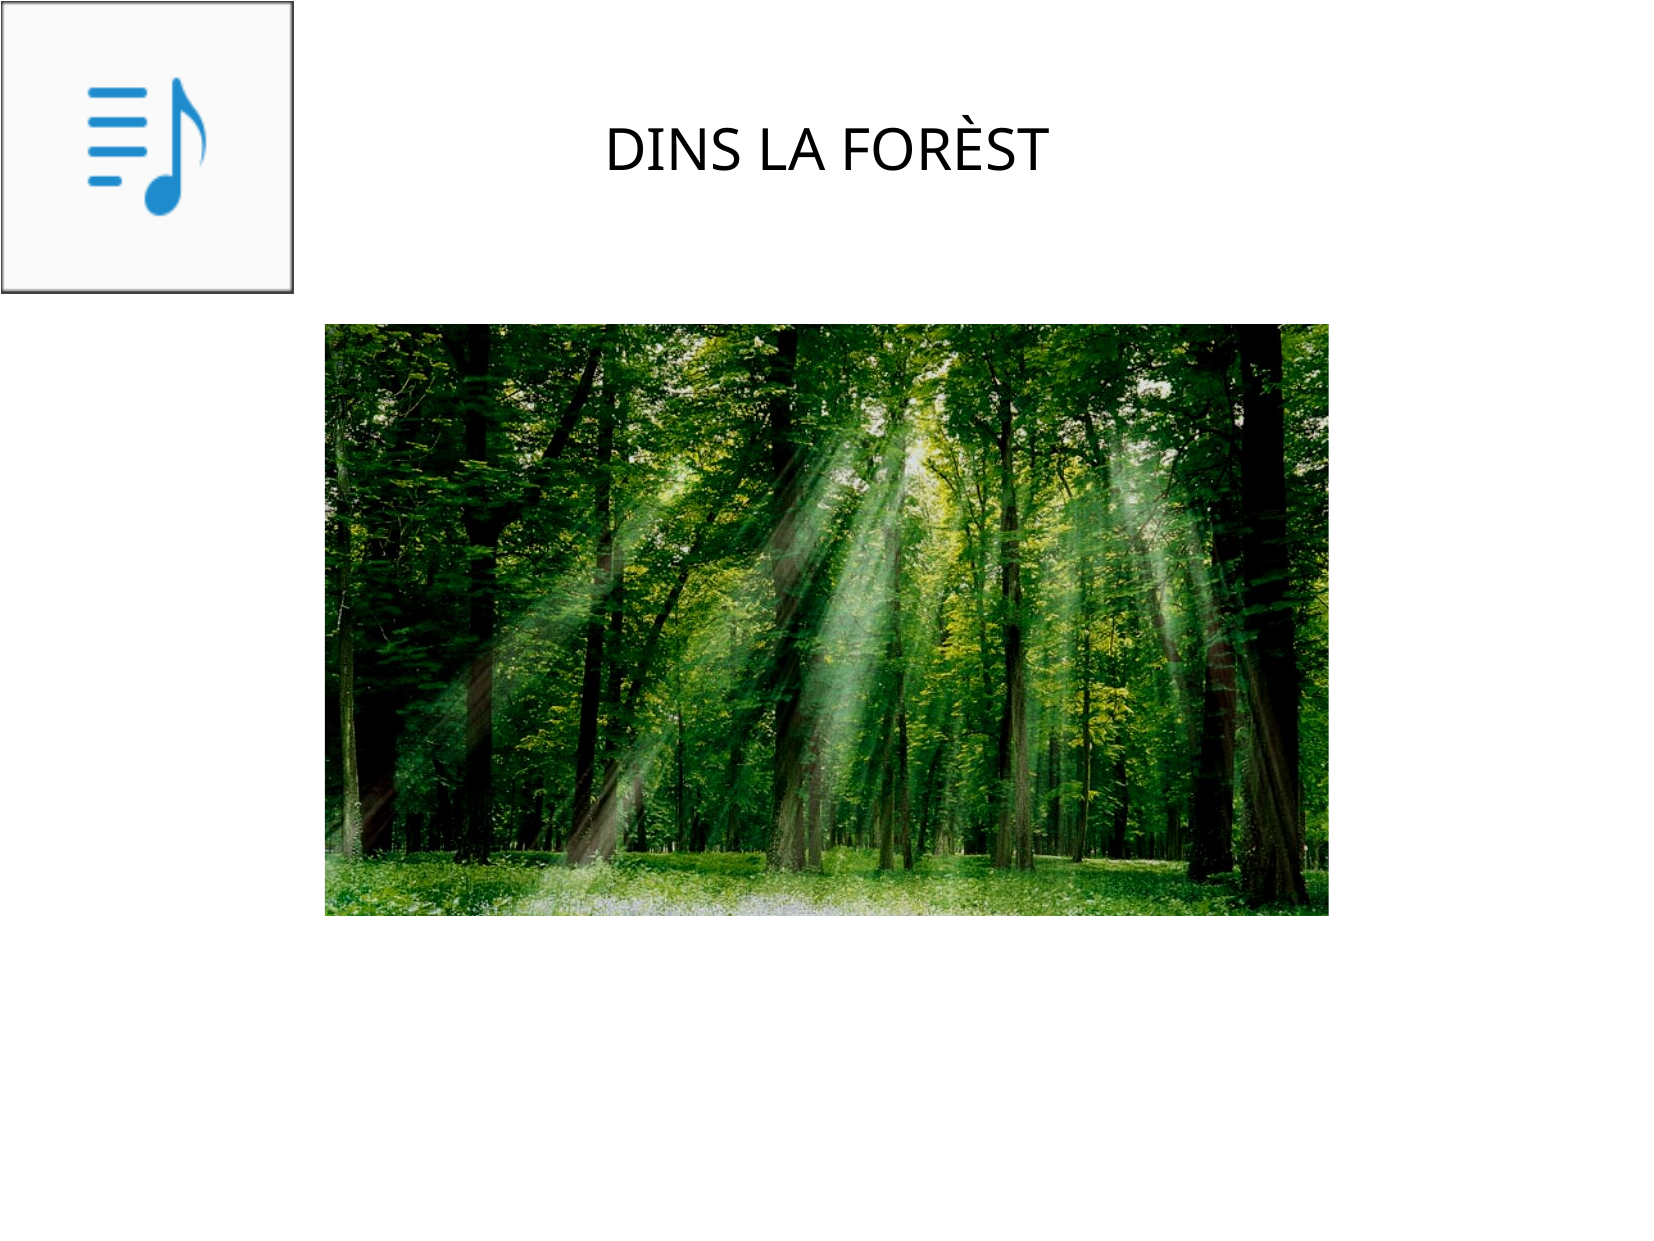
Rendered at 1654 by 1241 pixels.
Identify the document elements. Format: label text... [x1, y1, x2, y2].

text_box DINS LA FORÈST [0, 0, 1654, 296]
picture [324, 324, 1329, 916]
